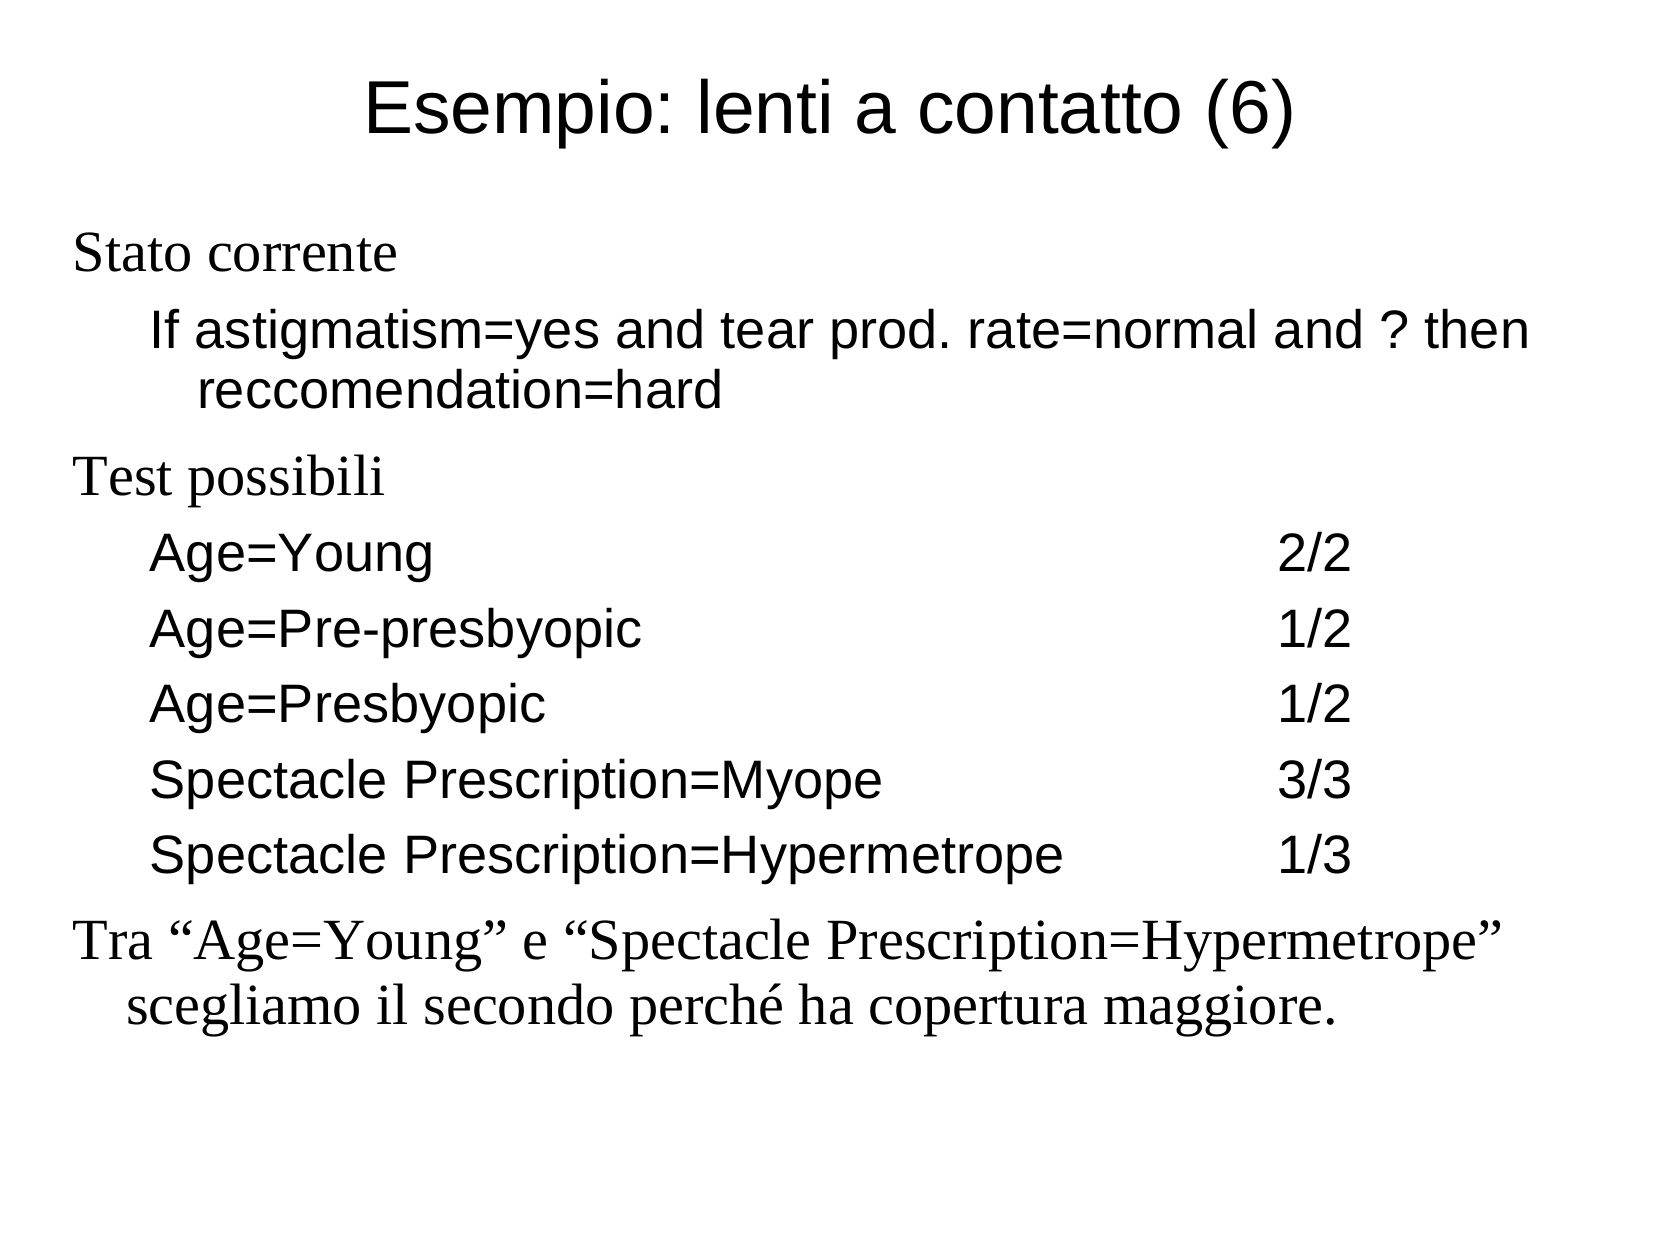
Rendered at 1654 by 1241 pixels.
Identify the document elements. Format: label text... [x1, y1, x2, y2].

title Esempio: lenti a contatto (6) [52, 42, 1608, 173]
list Stato corrente If astigmatism=yes and tear prod. rate=normal and ? then reccomendation=hard Test possibili Age=Young 2/2 Age=Pre-presbyopic 1/2 Age=Presbyopic 1/2 Spectacle Prescription=Myope 3/3 Spectacle Prescription=Hypermetrope 1/3 Tra “Age=Young” e “Spectacle Prescription=Hypermetrope” scegliamo il secondo perché ha copertura maggiore. [55, 219, 1605, 1179]
